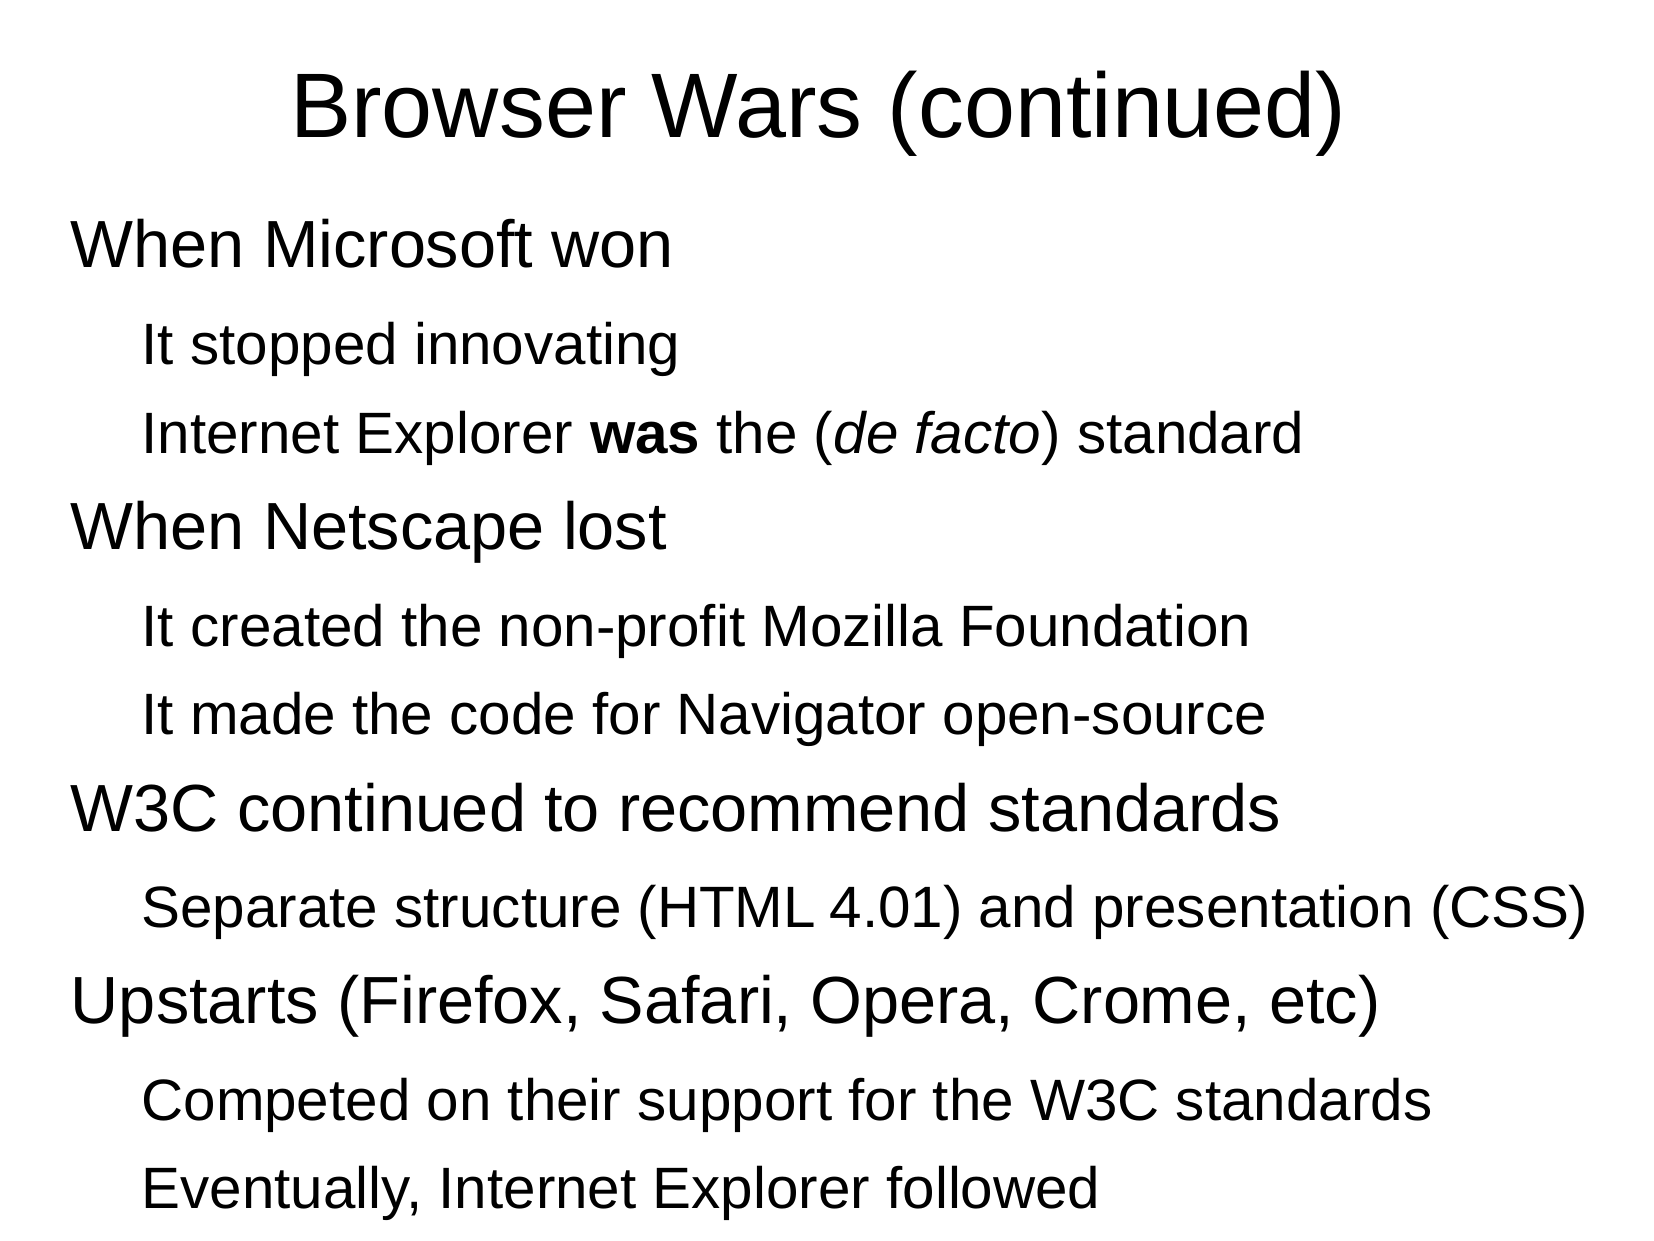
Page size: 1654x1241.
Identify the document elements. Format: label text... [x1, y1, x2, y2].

title Browser Wars (continued) [75, 2, 1564, 207]
list When Microsoft won It stopped innovating Internet Explorer was the (de facto) standard When Netscape lost It created the non-profit Mozilla Foundation It made the code for Navigator open-source W3C continued to recommend standards Separate structure (HTML 4.01) and presentation (CSS) Upstarts (Firefox, Safari, Opera, Crome, etc) Competed on their support for the W3C standards Eventually, Internet Explorer followed [0, 207, 1654, 1222]
